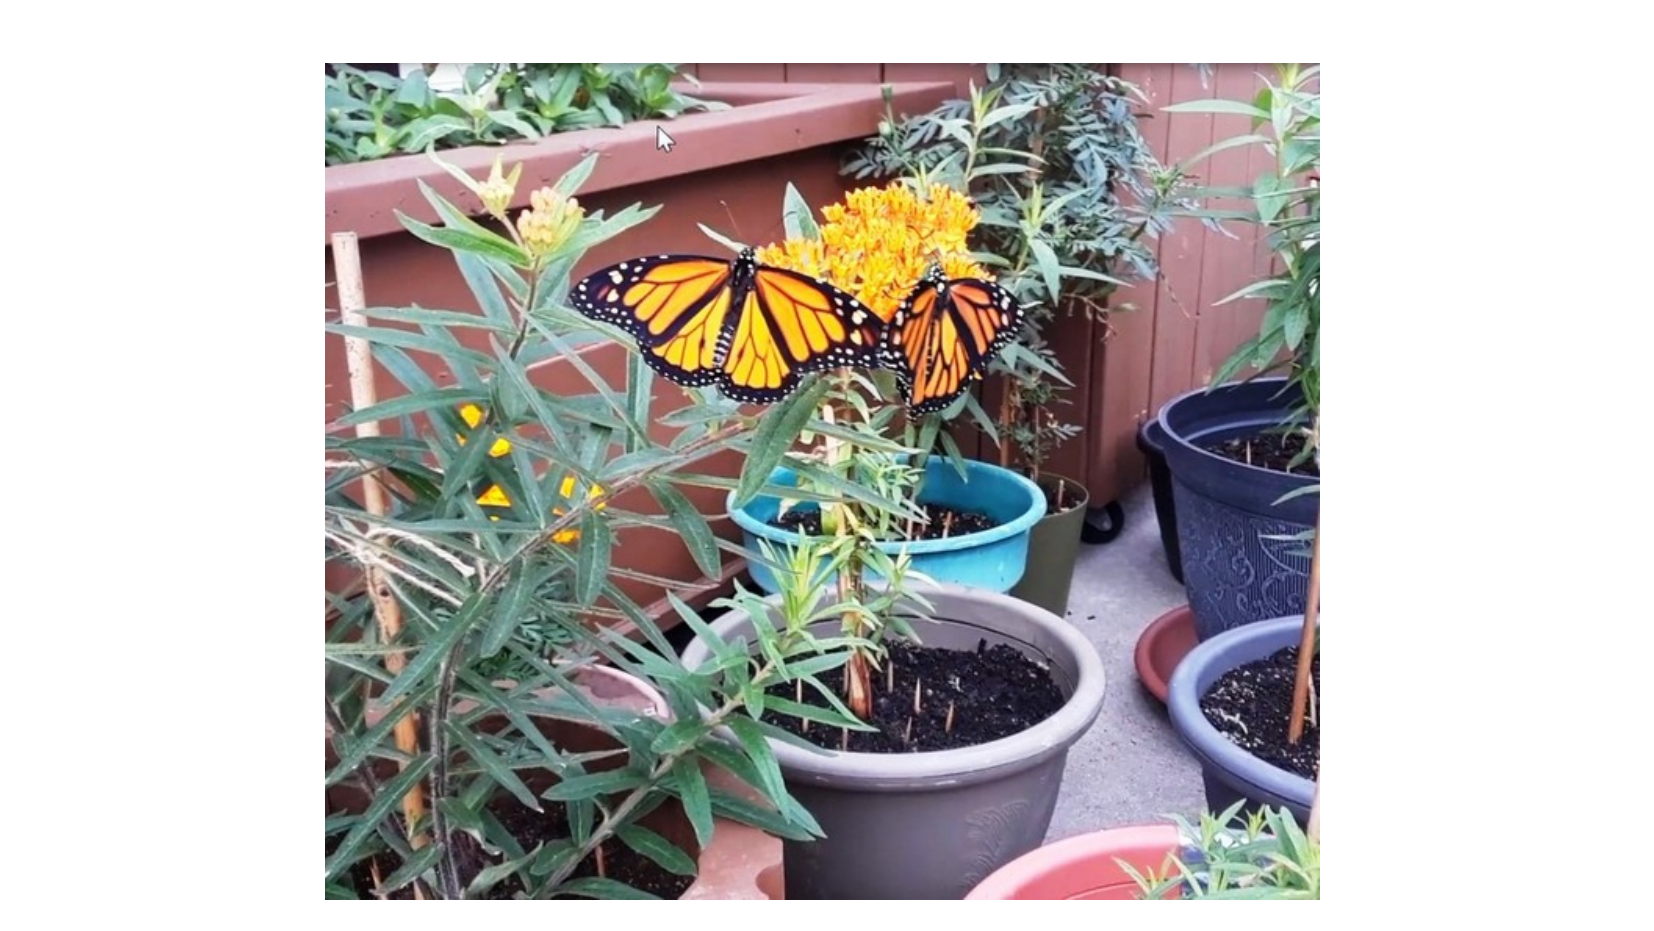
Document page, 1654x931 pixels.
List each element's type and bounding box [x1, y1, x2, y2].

picture [325, 63, 1321, 901]
